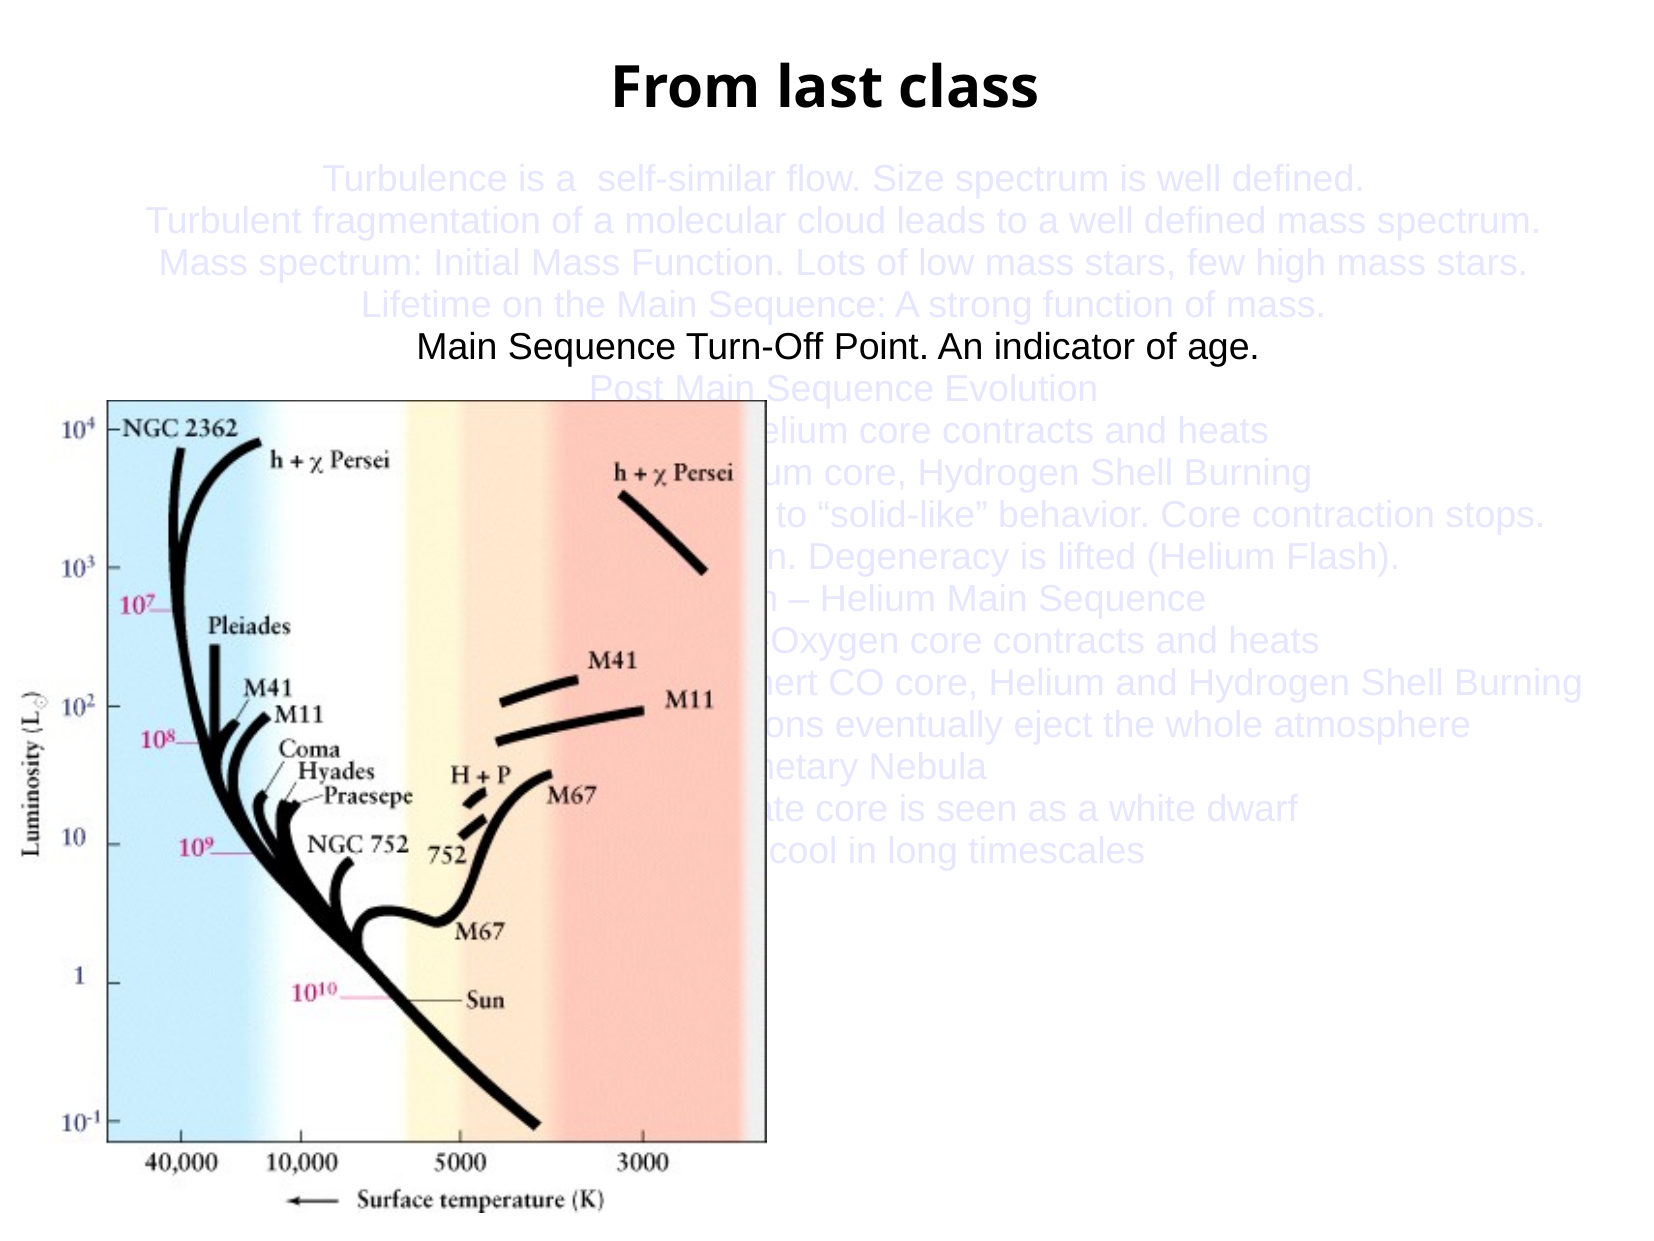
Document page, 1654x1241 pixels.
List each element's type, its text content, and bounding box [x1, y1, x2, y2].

picture [16, 400, 767, 1213]
text_box Turbulence is a self-similar flow. Size spectrum is well defined. Turbulent fragmentation of a molecular cloud leads to a well defined mass spectrum. Mass spectrum: Initial Mass Function. Lots of low mass stars, few high mass stars. Lifetime on the Main Sequence: A strong function of mass. Main Sequence Turn-Off Point. An indicator of age. Post Main Sequence Evolution Hydrogen is gone: Helium core contracts and heats Red Giants – inert Helium core, Hydrogen Shell Burning Core degeneracy – a phase transition to “solid-like” behavior. Core contraction stops. 100 Million K – Helium ignition. Degeneracy is lifted (Helium Flash). Horizontal Branch – Helium Main Sequence Helium is gone: Carbon-Oxygen core contracts and heats Asymptotic Giant Branch (AGB) star – inert CO core, Helium and Hydrogen Shell Burning AGB are unstable. Violent pulsations eventually eject the whole atmosphere Planetary Nebula The exposed degenerate core is seen as a white dwarf White dwarfs cool in long timescales [75, 150, 1613, 963]
text_box From last class [0, 38, 1651, 135]
